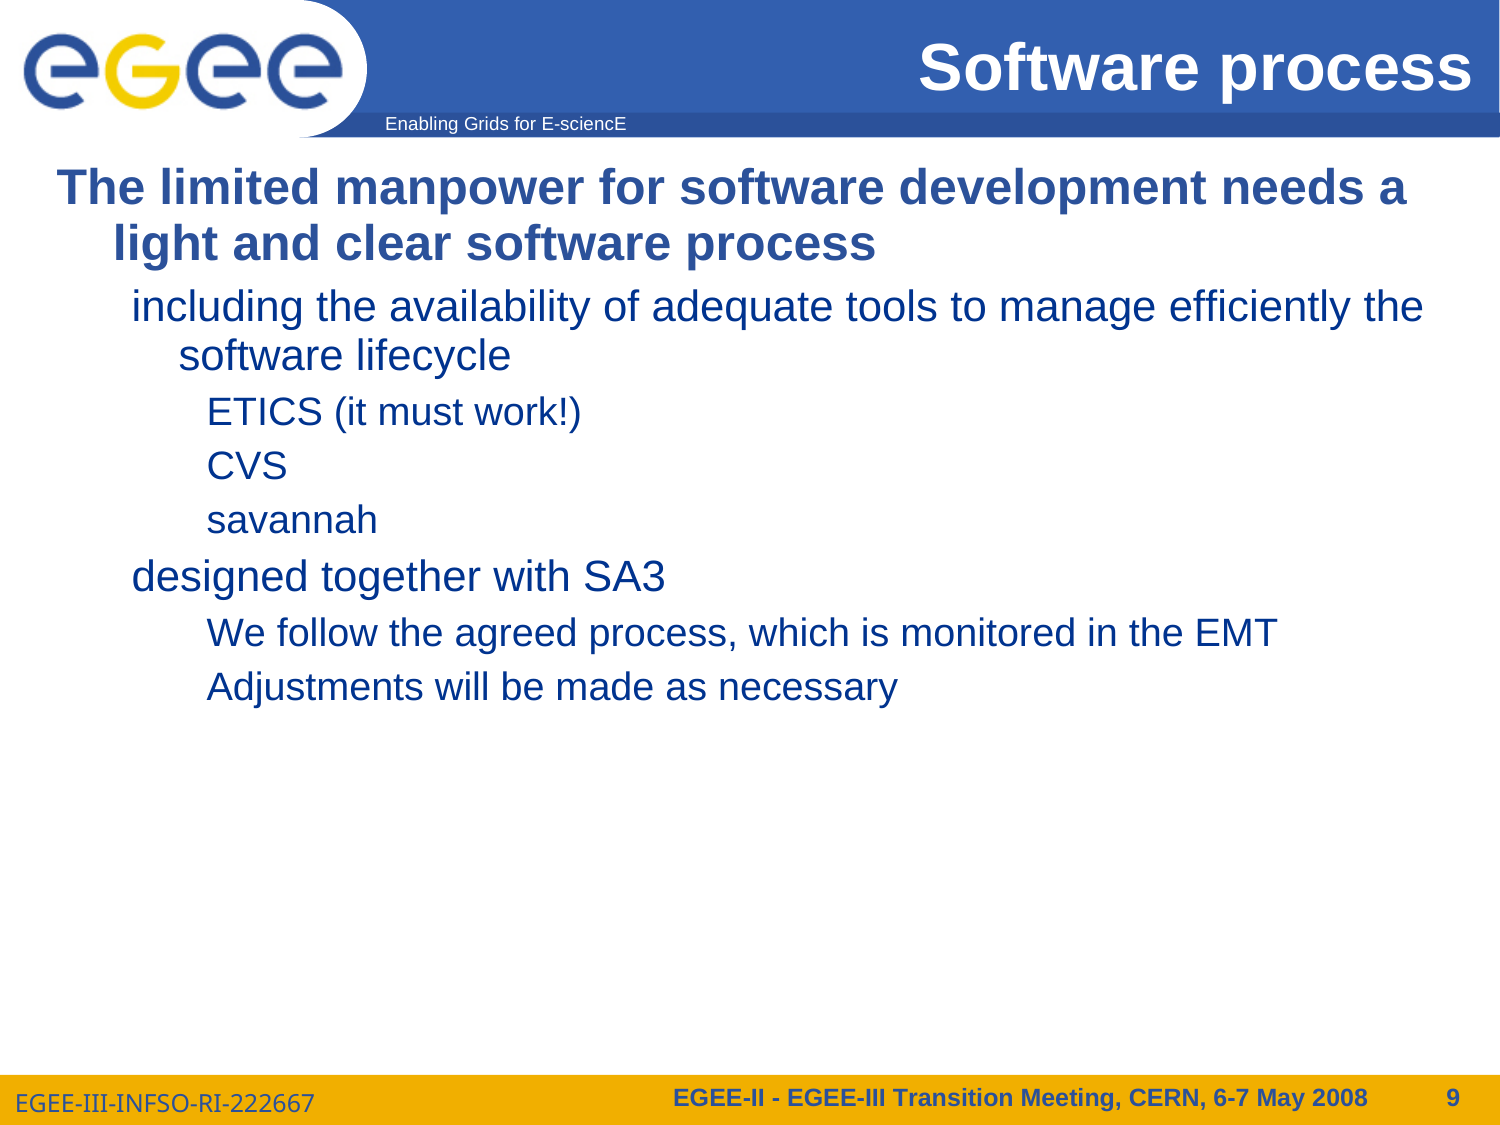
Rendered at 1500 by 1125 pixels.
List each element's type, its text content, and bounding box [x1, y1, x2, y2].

list The limited manpower for software development needs a light and clear software process including the availability of adequate tools to manage efficiently the software lifecycle ETICS (it must work!) CVS savannah designed together with SA3 We follow the agreed process, which is monitored in the EMT Adjustments will be made as necessary [56, 159, 1466, 1036]
title Software process [369, 0, 1475, 155]
picture [18, 30, 349, 112]
